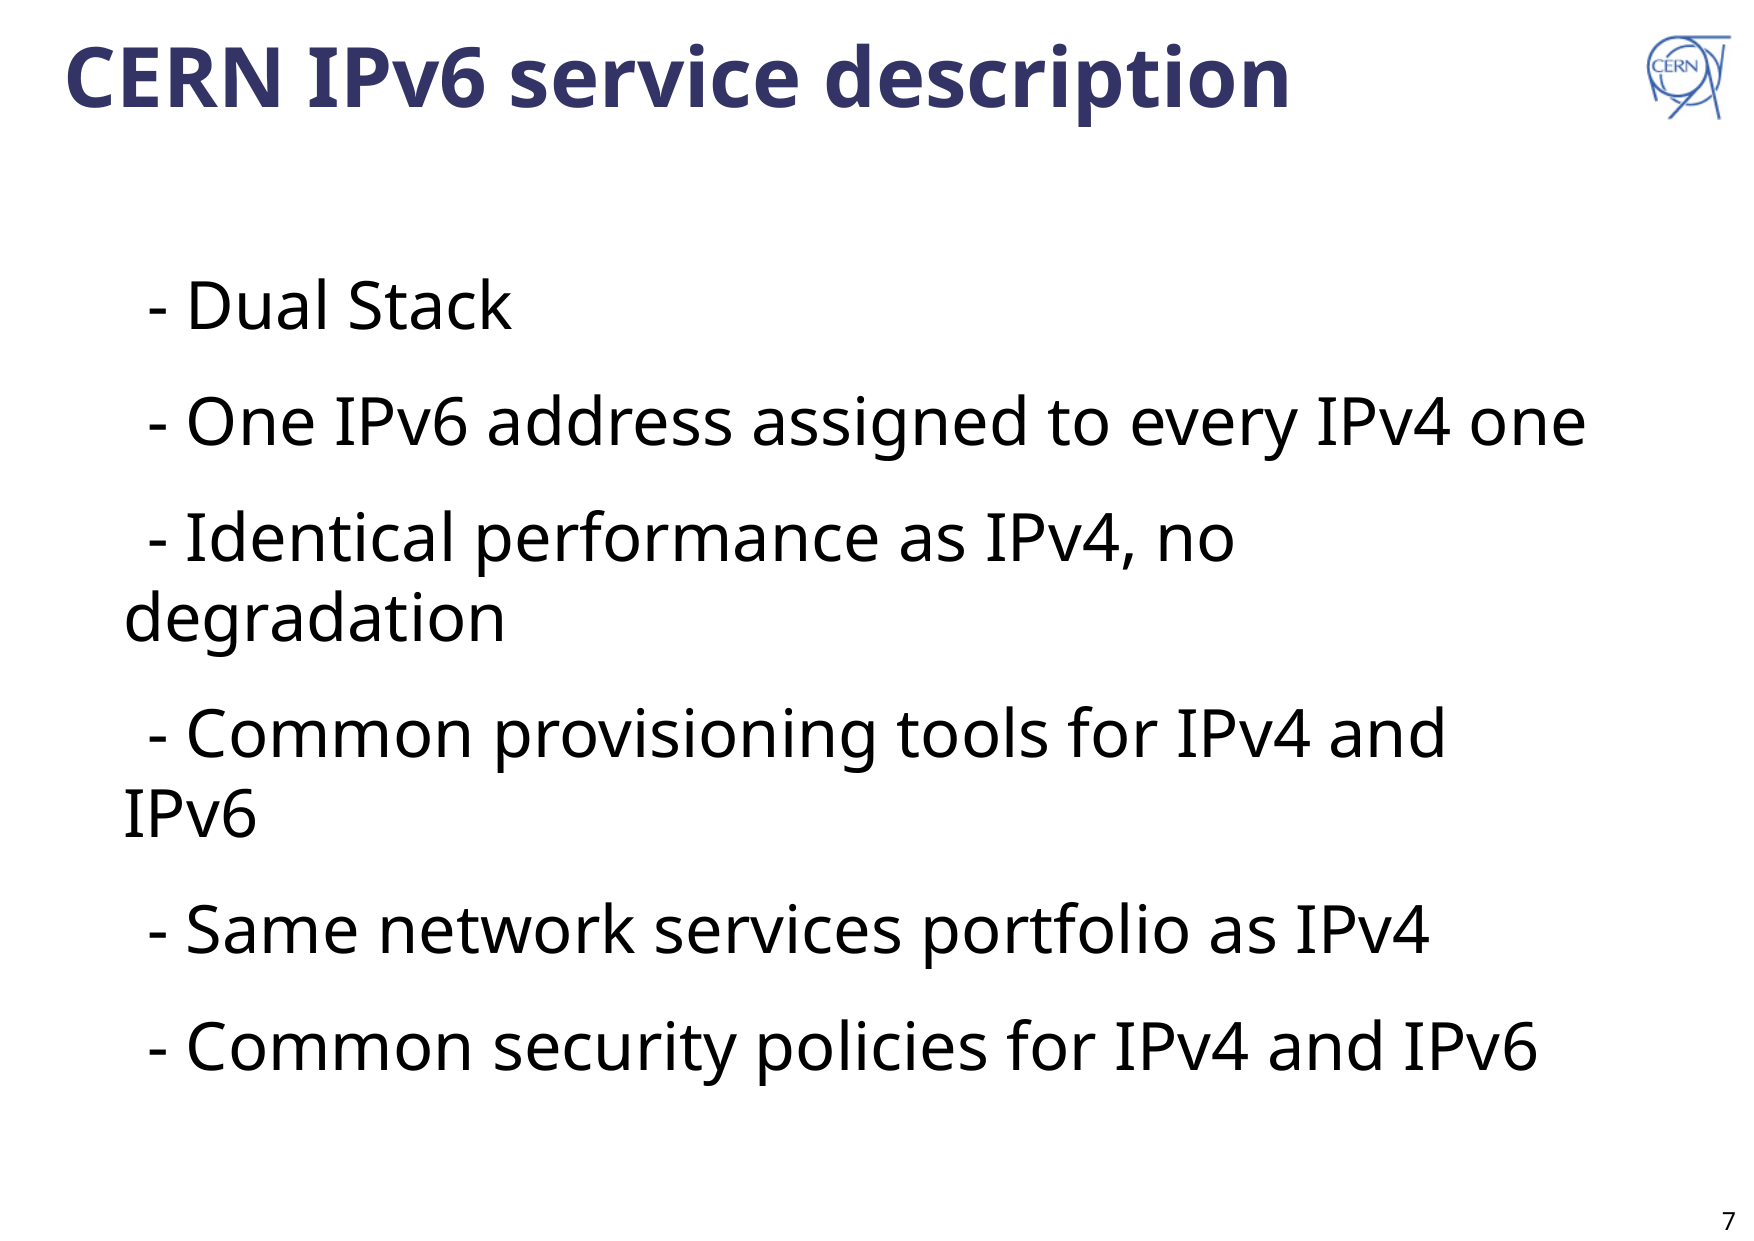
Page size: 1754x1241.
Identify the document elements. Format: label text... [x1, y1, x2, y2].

text_box - Dual Stack - One IPv6 address assigned to every IPv4 one - Identical performance as IPv4, no degradation - Common provisioning tools for IPv4 and IPv6 - Same network services portfolio as IPv4 - Common security policies for IPv4 and IPv6 [108, 255, 1606, 1032]
title CERN IPv6 service description [63, 0, 1621, 166]
picture [1646, 34, 1732, 120]
